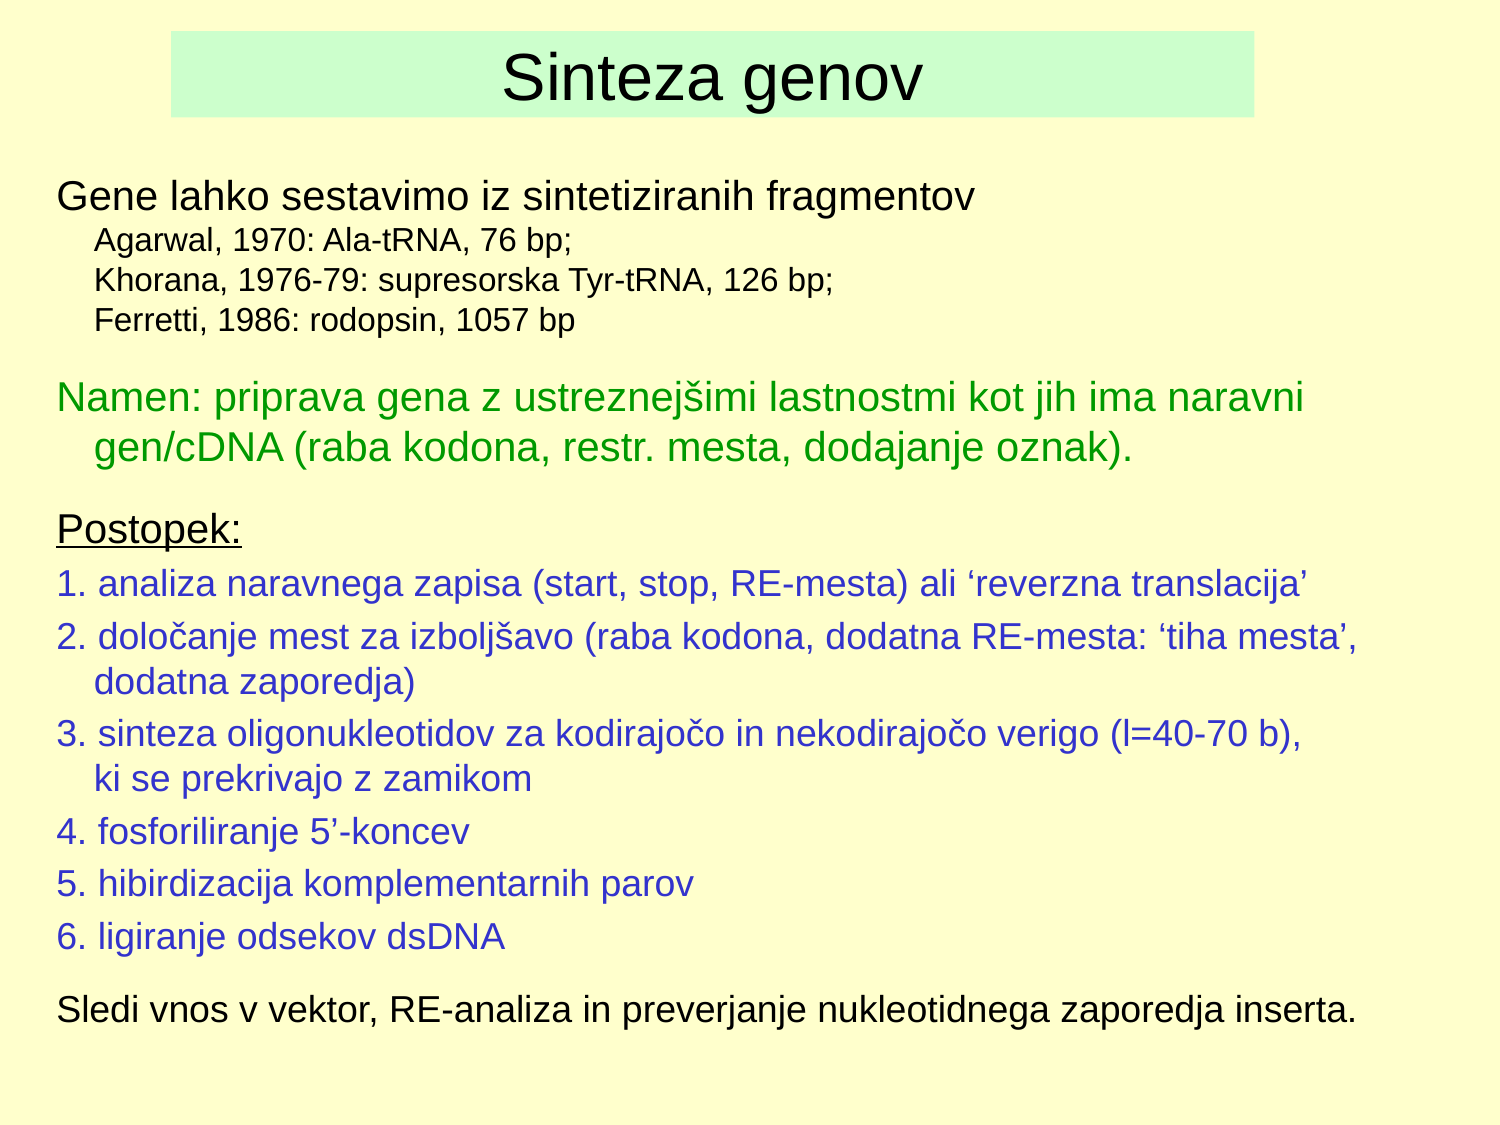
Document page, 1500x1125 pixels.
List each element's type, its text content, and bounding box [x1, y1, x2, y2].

title Sinteza genov [171, 31, 1255, 118]
list Gene lahko sestavimo iz sintetiziranih fragmentov Agarwal, 1970: Ala-tRNA, 76 bp; Khorana, 1976-79: supresorska Tyr-tRNA, 126 bp; Ferretti, 1986: rodopsin, 1057 bp Namen: priprava gena z ustreznejšimi lastnostmi kot jih ima naravni gen/cDNA (raba kodona, restr. mesta, dodajanje oznak). Postopek: 1. analiza naravnega zapisa (start, stop, RE-mesta) ali ‘reverzna translacija’ 2. določanje mest za izboljšavo (raba kodona, dodatna RE-mesta: ‘tiha mesta’, dodatna zaporedja) 3. sinteza oligonukleotidov za kodirajočo in nekodirajočo verigo (l=40-70 b), ki se prekrivajo z zamikom 4. fosforiliranje 5’-koncev 5. hibirdizacija komplementarnih parov 6. ligiranje odsekov dsDNA Sledi vnos v vektor, RE-analiza in preverjanje nukleotidnega zaporedja inserta. [41, 160, 1459, 1091]
